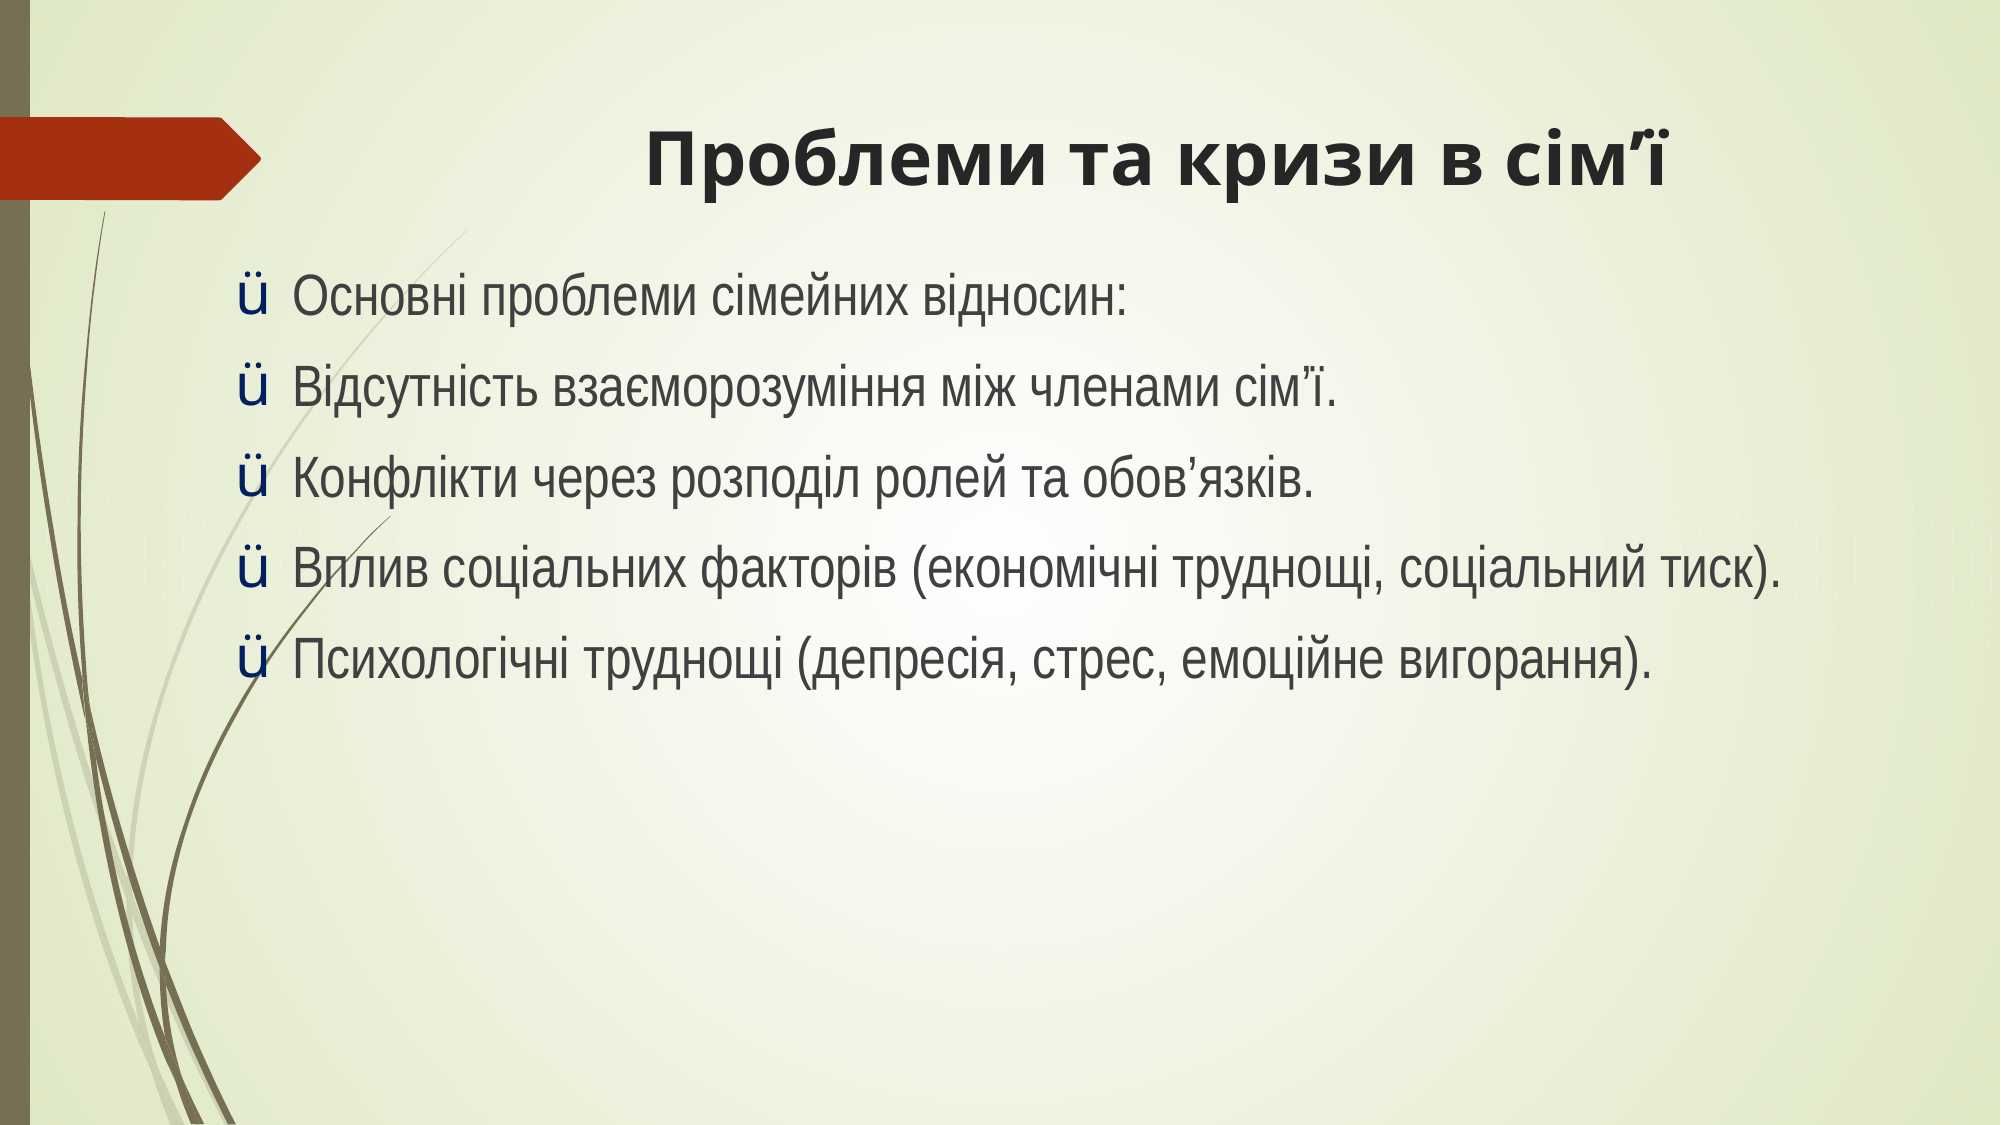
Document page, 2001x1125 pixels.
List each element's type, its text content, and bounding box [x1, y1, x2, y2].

list Основні проблеми сімейних відносин: Відсутність взаєморозуміння між членами сім’ї. Конфлікти через розподіл ролей та обов’язків. Вплив соціальних факторів (економічні труднощі, соціальний тиск). Психологічні труднощі (депресія, стрес, емоційне вигорання). [220, 249, 1959, 1042]
title Проблеми та кризи в сім’ї [425, 102, 1888, 249]
